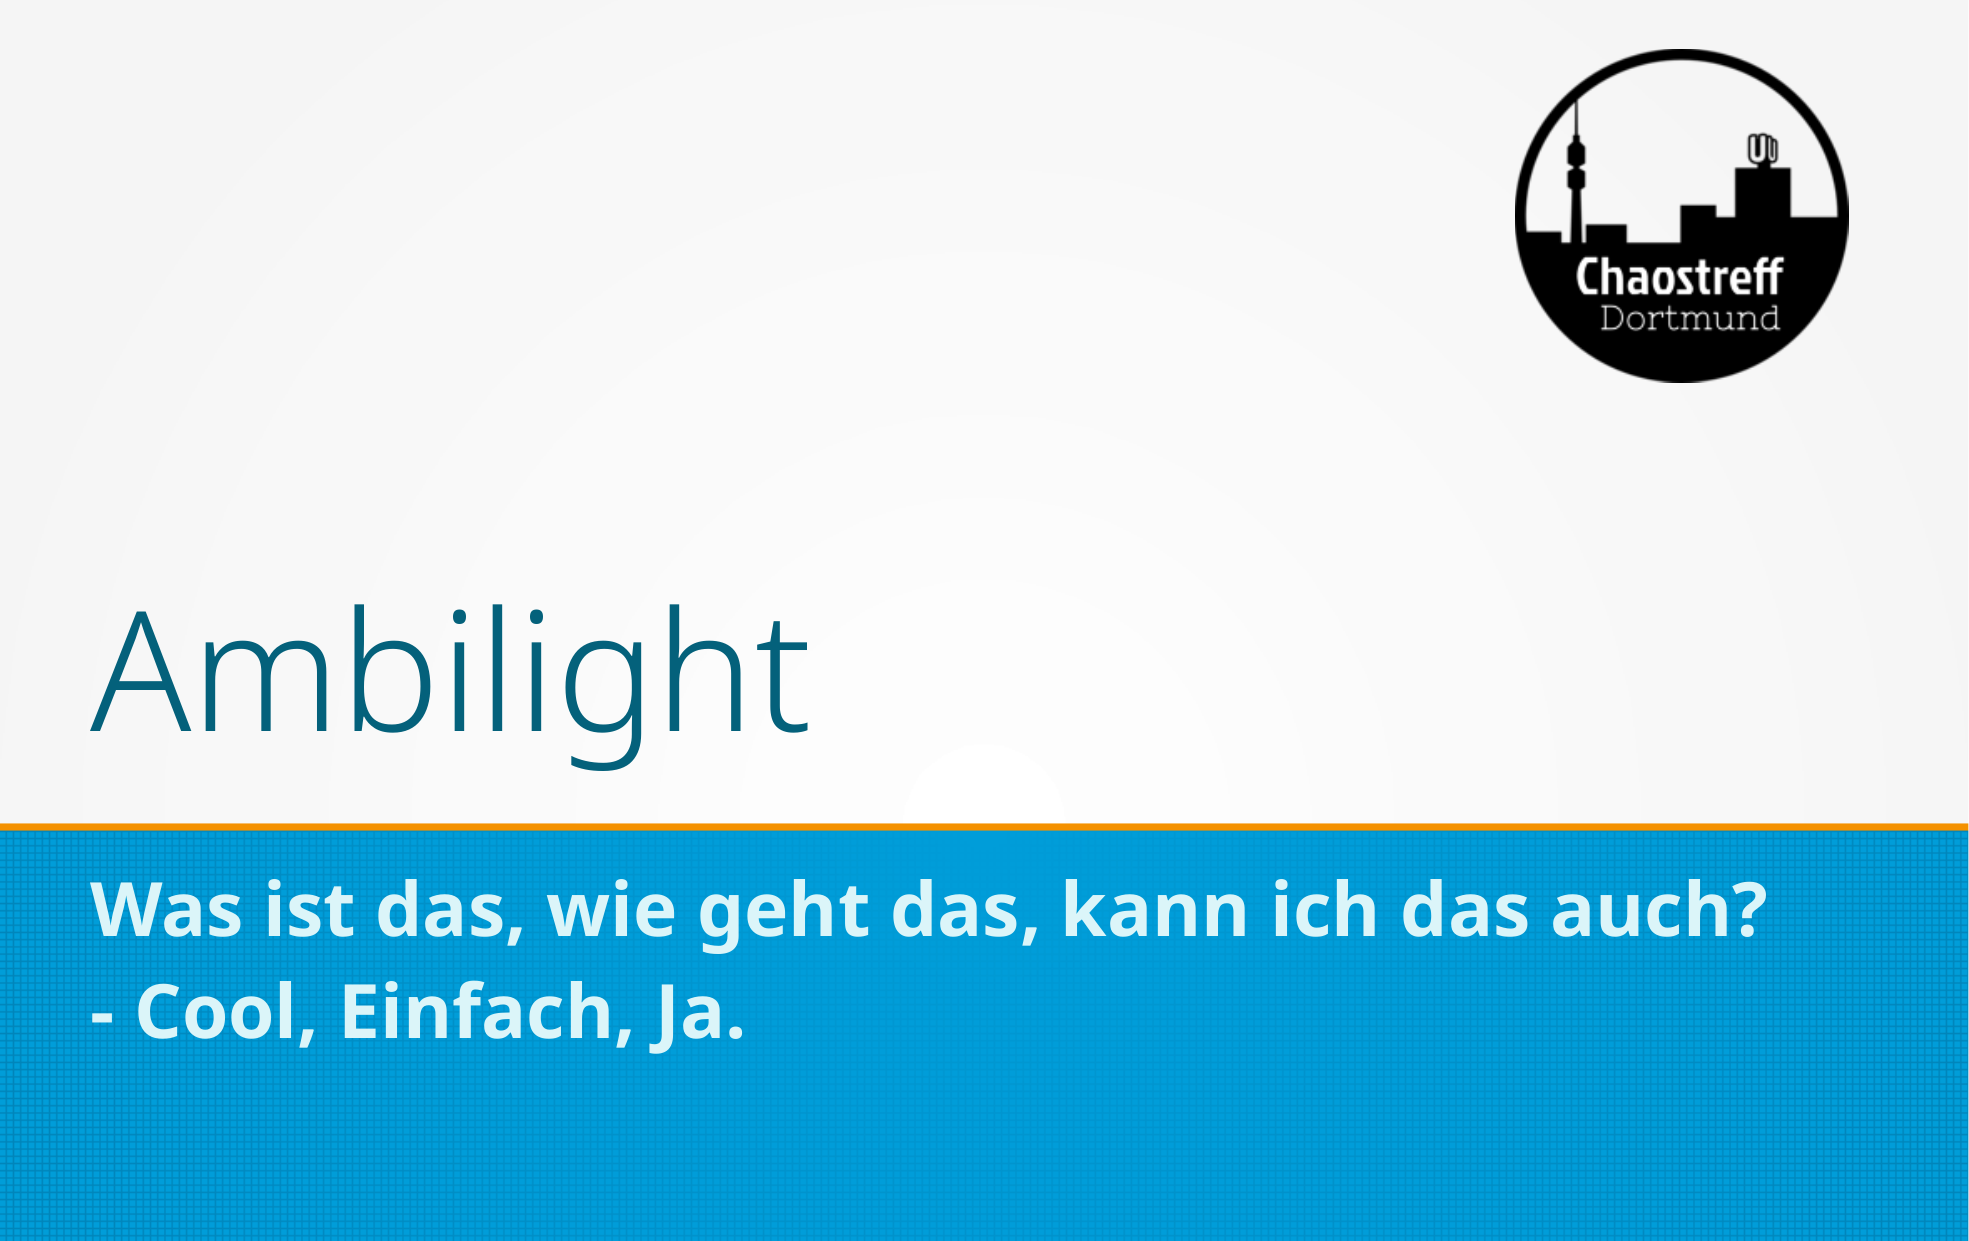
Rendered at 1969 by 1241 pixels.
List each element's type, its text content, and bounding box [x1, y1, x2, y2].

subtitle Was ist das, wie geht das, kann ich das auch? - Cool, Einfach, Ja. [90, 855, 1861, 1118]
picture [0, 0, 1969, 830]
title Ambilight [90, 49, 1862, 781]
